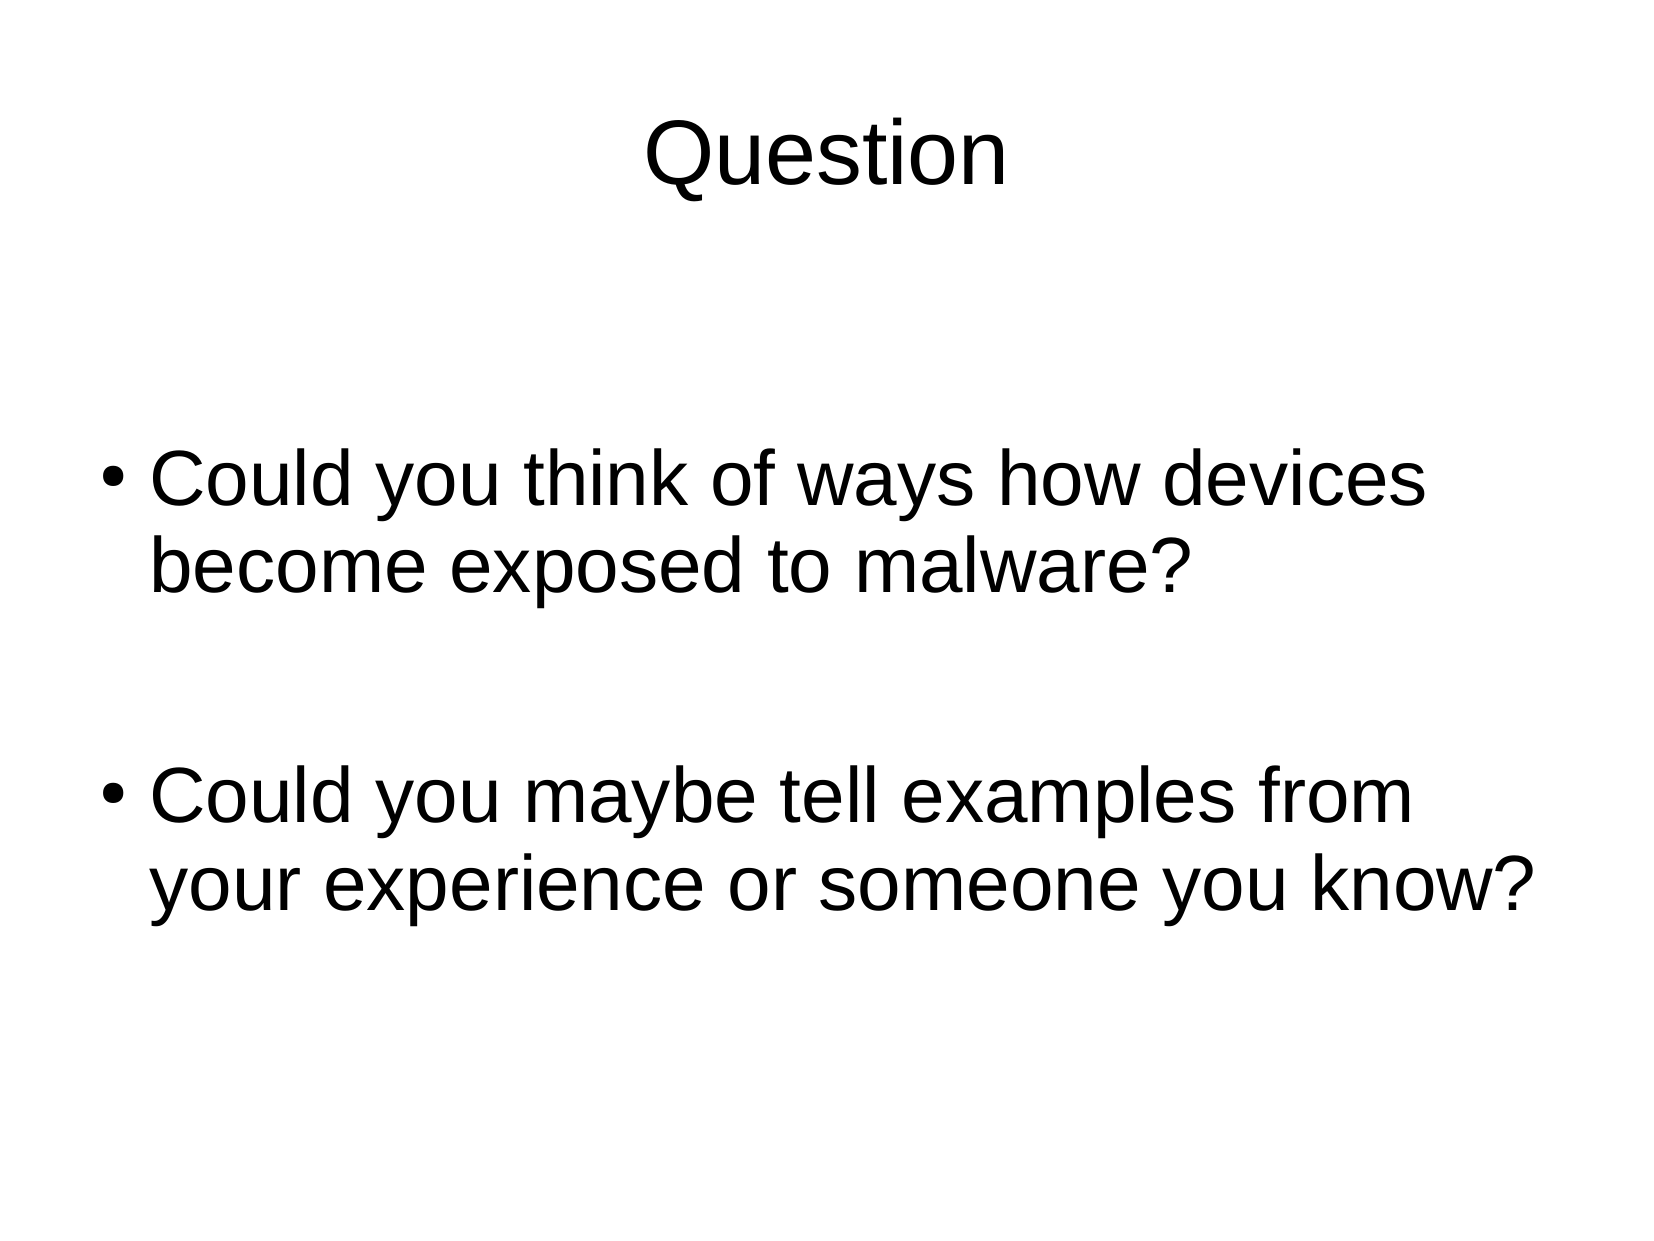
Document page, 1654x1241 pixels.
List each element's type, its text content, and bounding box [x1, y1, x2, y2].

list Could you think of ways how devices become exposed to malware? Could you maybe tell examples from your experience or someone you know? [82, 435, 1571, 991]
title Question [82, 49, 1571, 257]
